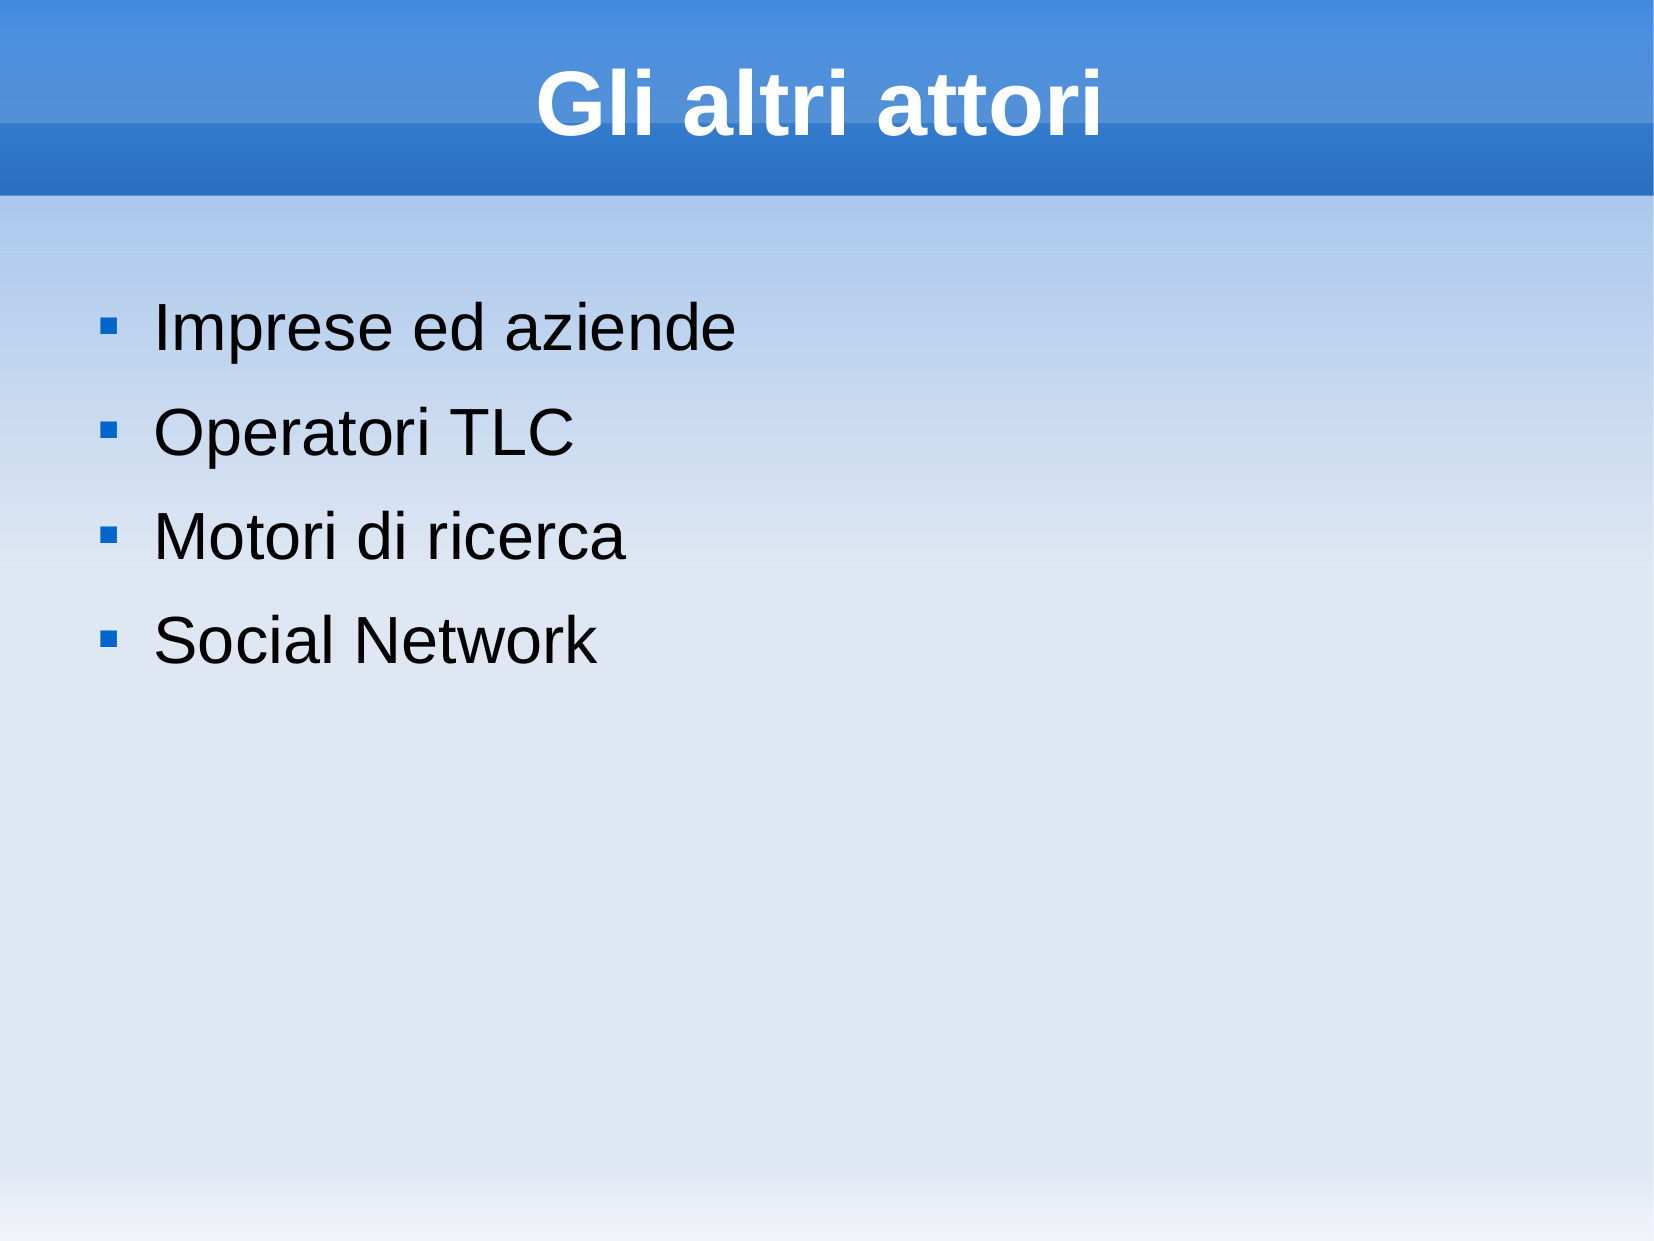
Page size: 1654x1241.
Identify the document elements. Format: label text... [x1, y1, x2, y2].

title Gli altri attori [76, 7, 1565, 200]
picture [0, 0, 1654, 1241]
list Imprese ed aziende Operatori TLC Motori di ricerca Social Network [82, 290, 1571, 1094]
